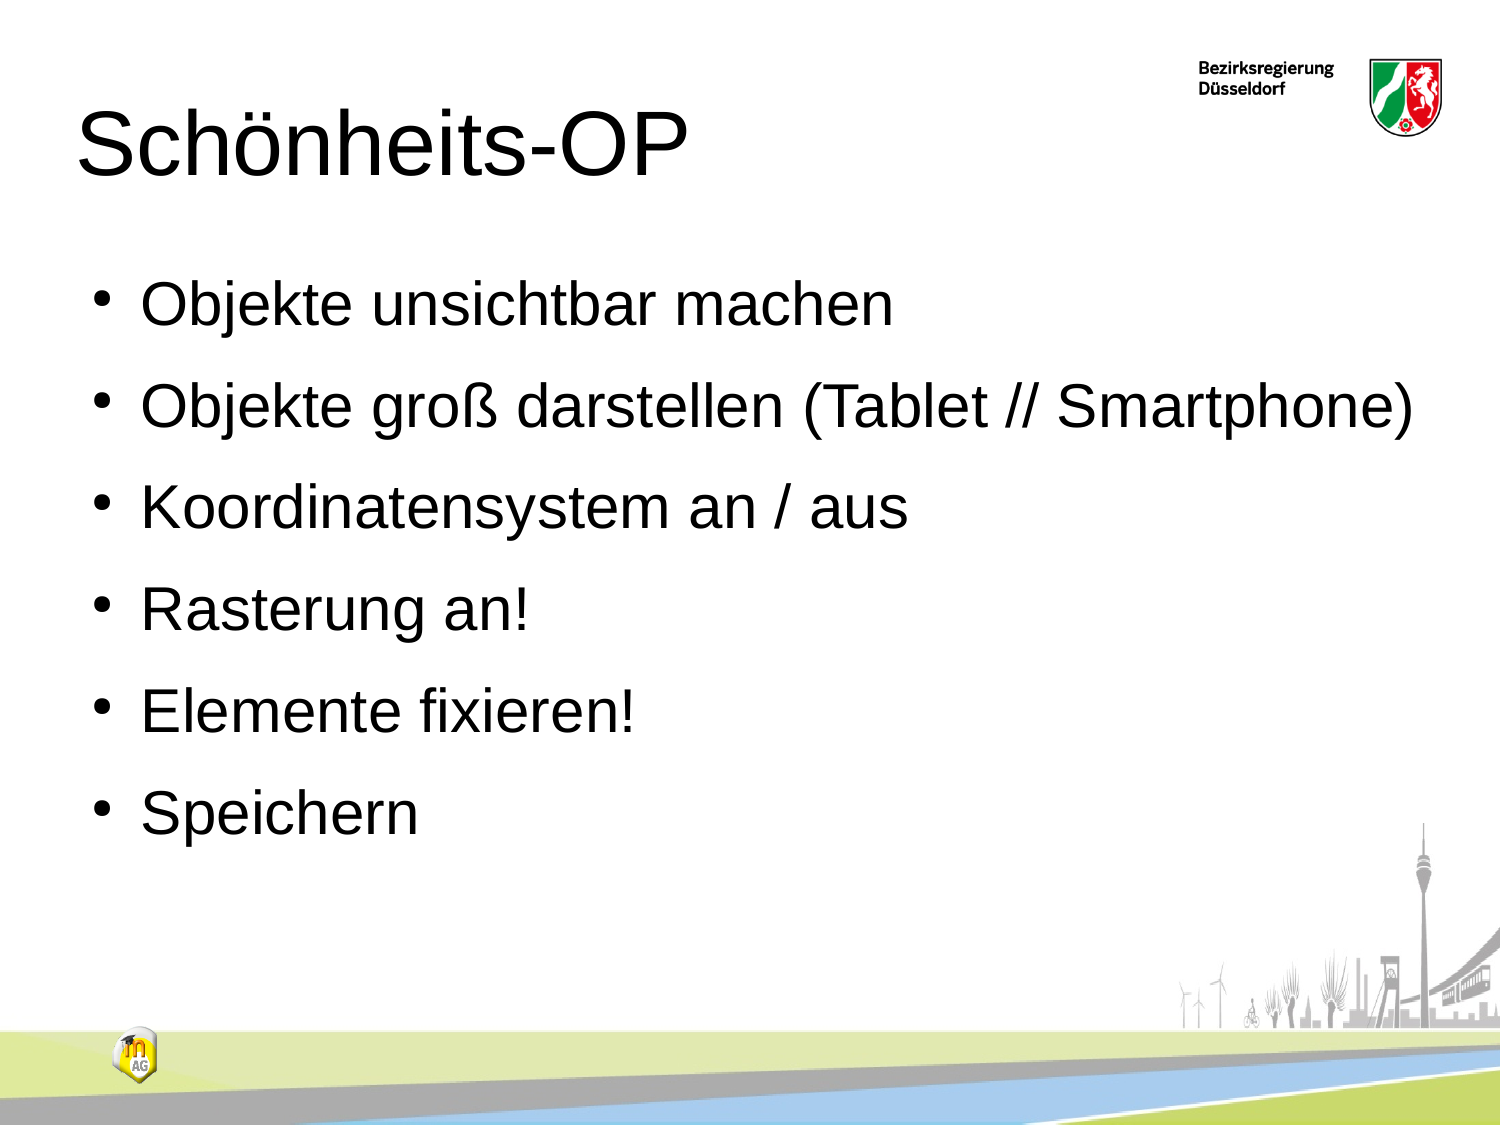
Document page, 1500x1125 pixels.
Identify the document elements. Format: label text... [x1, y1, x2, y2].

list Objekte unsichtbar machen Objekte groß darstellen (Tablet // Smartphone) Koordinatensystem an / aus Rasterung an! Elemente fixieren! Speichern [75, 263, 1425, 916]
picture [0, 823, 1500, 1125]
title Schönheits-OP [75, 44, 1425, 233]
picture [1425, 58, 1442, 137]
